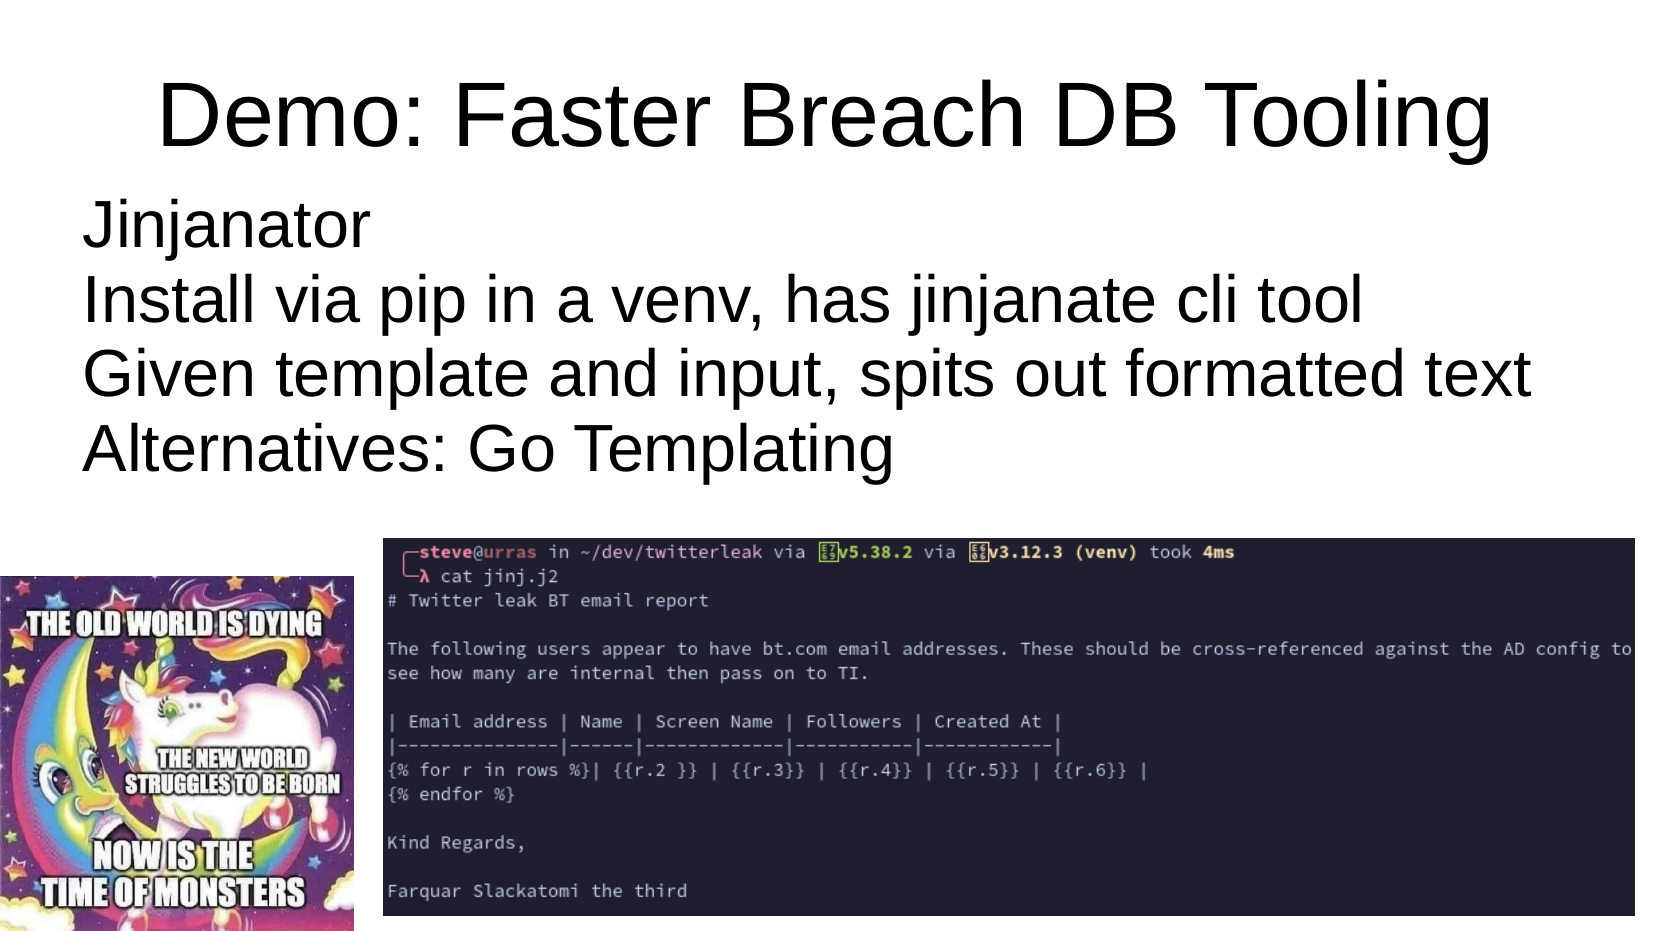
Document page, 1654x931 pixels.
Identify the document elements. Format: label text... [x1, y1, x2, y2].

subtitle Jinjanator Install via pip in a venv, has jinjanate cli tool Given template and input, spits out formatted text Alternatives: Go Templating [82, 149, 1635, 524]
title Demo: Faster Breach DB Tooling [82, 37, 1571, 149]
picture [0, 576, 354, 931]
picture [383, 538, 1635, 916]
